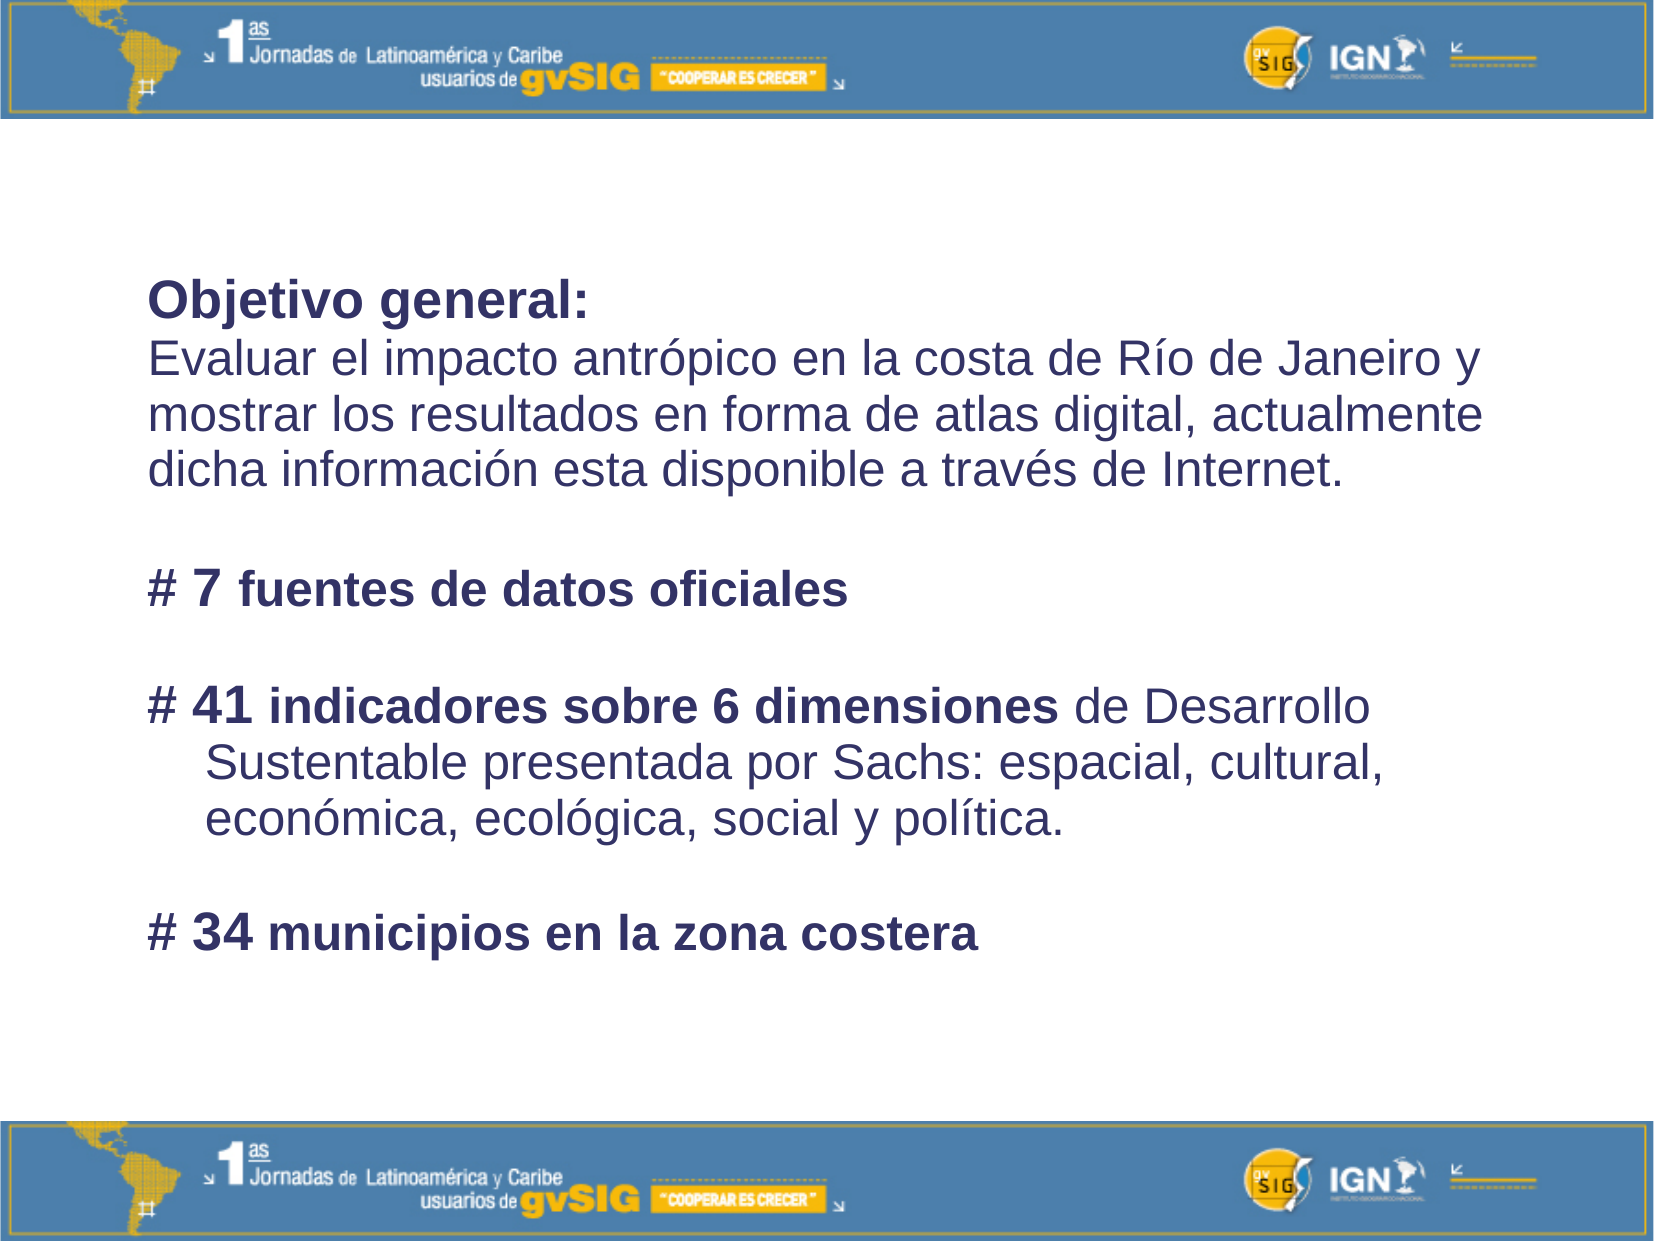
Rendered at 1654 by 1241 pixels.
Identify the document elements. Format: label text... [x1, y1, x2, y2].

text_box Objetivo general: Evaluar el impacto antrópico en la costa de Río de Janeiro y mostrar los resultados en forma de atlas digital, actualmente dicha información esta disponible a través de Internet. # 7 fuentes de datos oficiales # 41 indicadores sobre 6 dimensiones de Desarrollo Sustentable presentada por Sachs: espacial, cultural, económica, ecológica, social y política. # 34 municipios en la zona costera [147, 265, 1595, 966]
picture [0, 1121, 1654, 1241]
picture [0, 0, 1654, 119]
